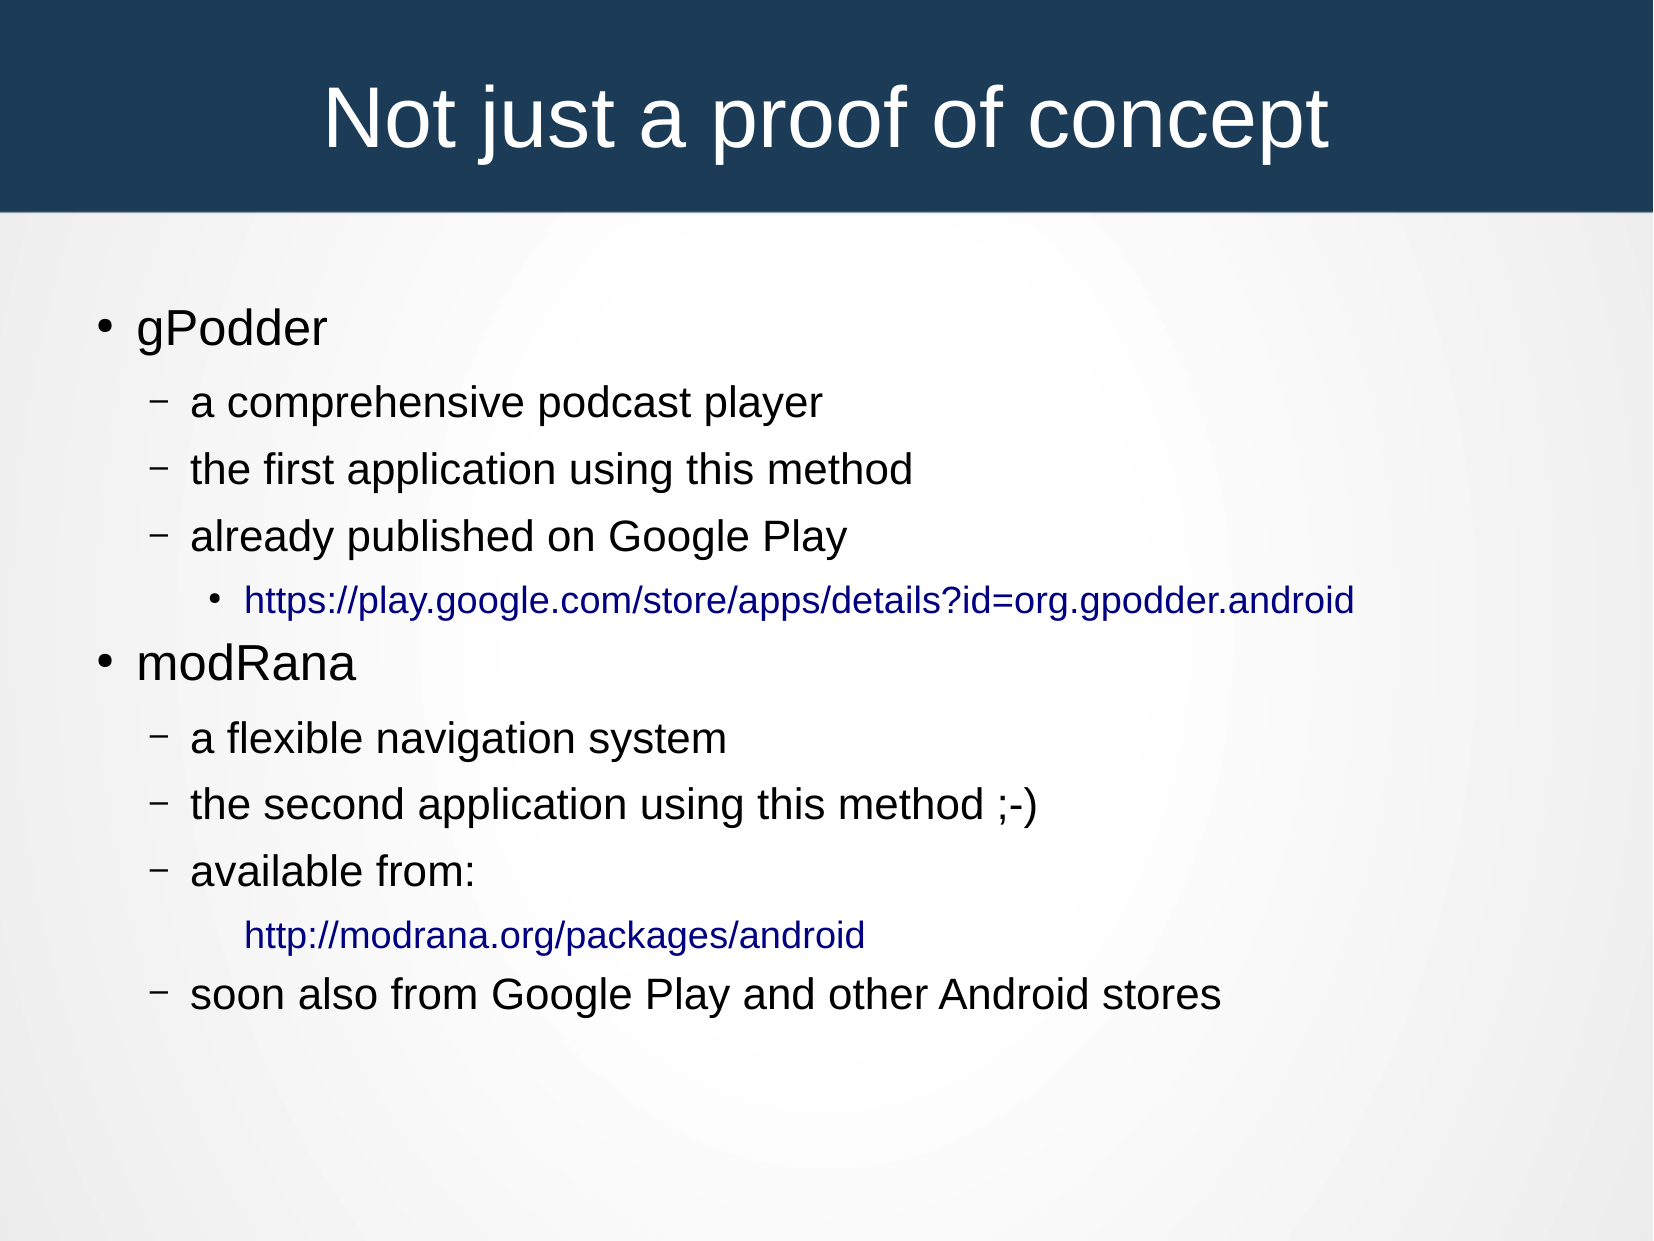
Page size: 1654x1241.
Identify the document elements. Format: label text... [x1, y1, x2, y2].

list gPodder a comprehensive podcast player the first application using this method already published on Google Play https://play.google.com/store/apps/details?id=org.gpodder.android modRana a flexible navigation system the second application using this method ;-) available from: http://modrana.org/packages/android soon also from Google Play and other Android stores [82, 299, 1571, 1019]
picture [0, 0, 1653, 1241]
title Not just a proof of concept [82, 47, 1571, 189]
